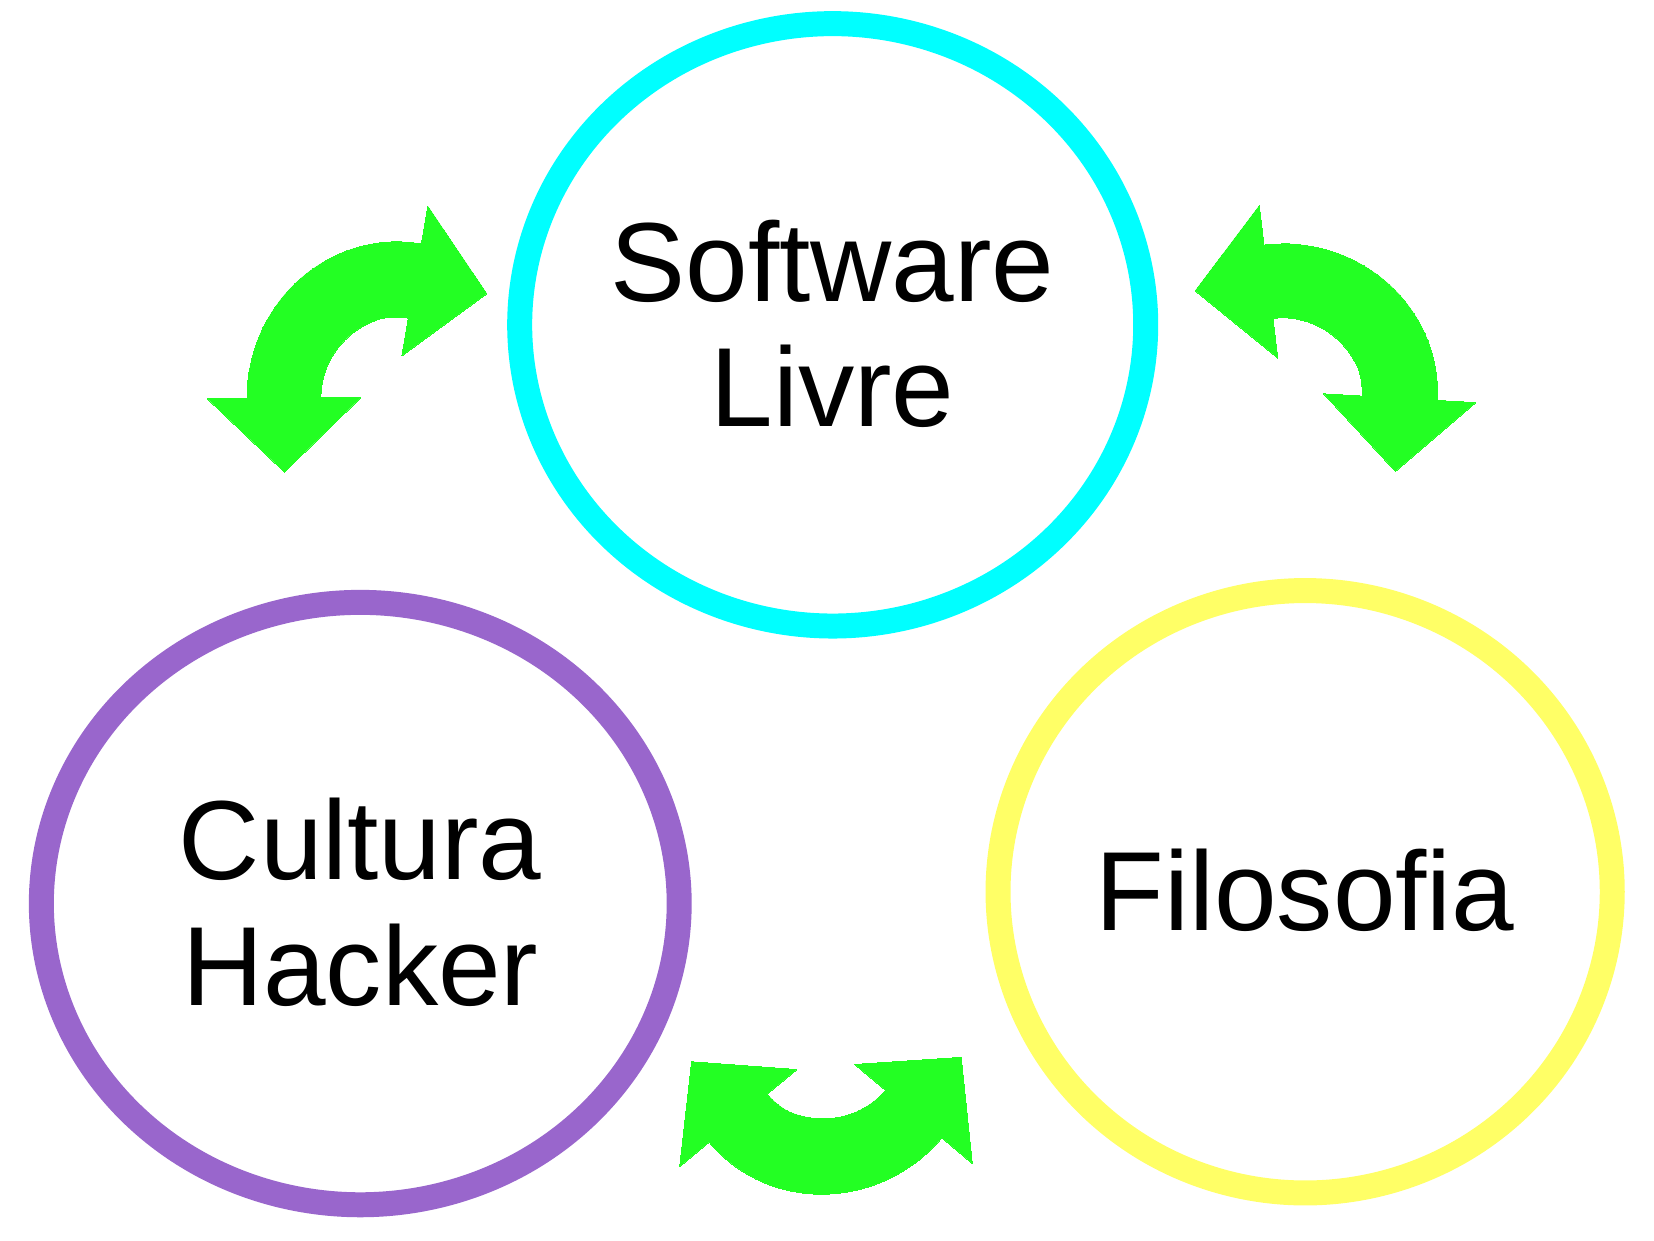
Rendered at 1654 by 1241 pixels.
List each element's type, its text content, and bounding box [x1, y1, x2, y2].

text_box [679, 1057, 973, 1195]
text_box Filosofia [998, 590, 1613, 1193]
text_box [1195, 205, 1476, 472]
text_box Software Livre [519, 23, 1146, 627]
text_box Cultura Hacker [41, 602, 680, 1205]
text_box [207, 206, 487, 473]
